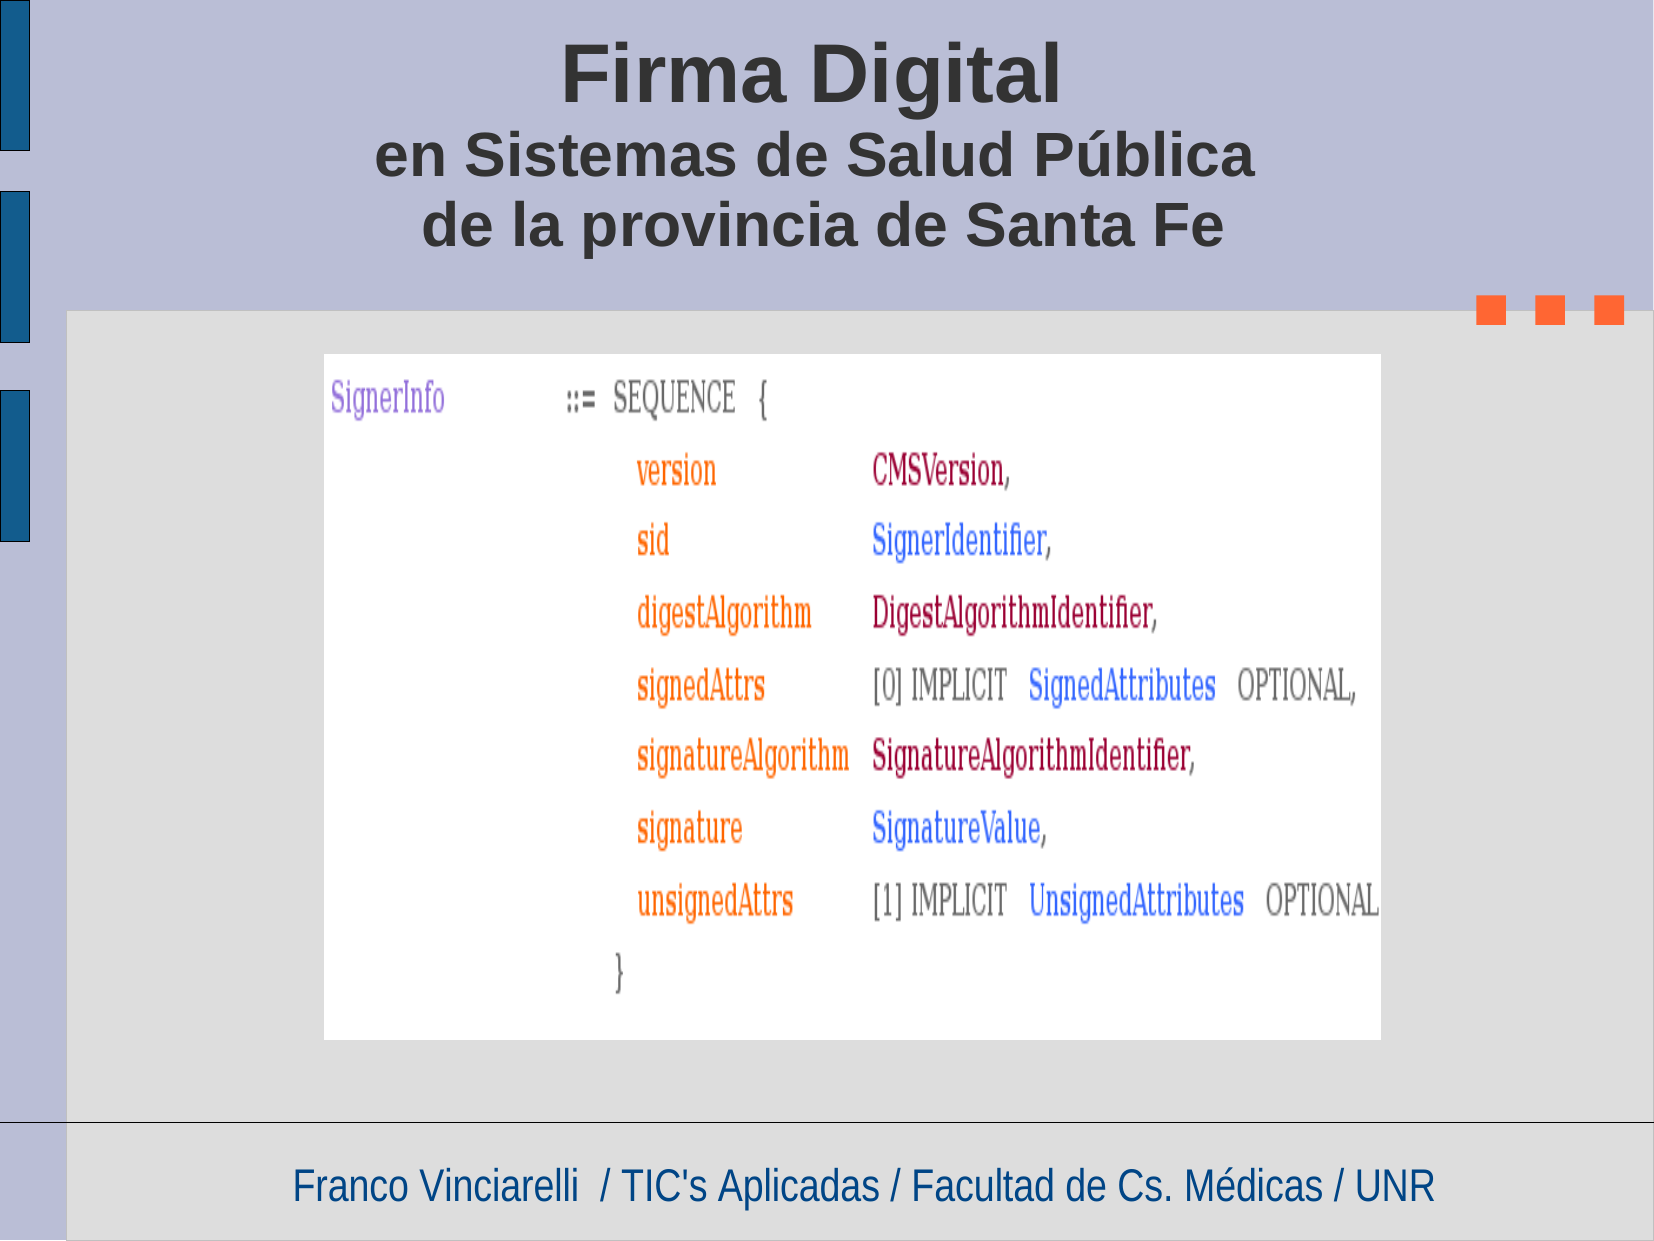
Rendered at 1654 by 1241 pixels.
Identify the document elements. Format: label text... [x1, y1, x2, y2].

picture [324, 354, 1381, 1040]
text_box [1476, 295, 1506, 325]
list [121, 1123, 1534, 1127]
text_box [1535, 295, 1565, 325]
list [121, 344, 1534, 1122]
text_box Franco Vinciarelli / TIC's Aplicadas / Facultad de Cs. Médicas / UNR [292, 1158, 1447, 1211]
title Firma Digital en Sistemas de Salud Pública de la provincia de Santa Fe [118, 26, 1531, 260]
text_box [1594, 295, 1625, 325]
